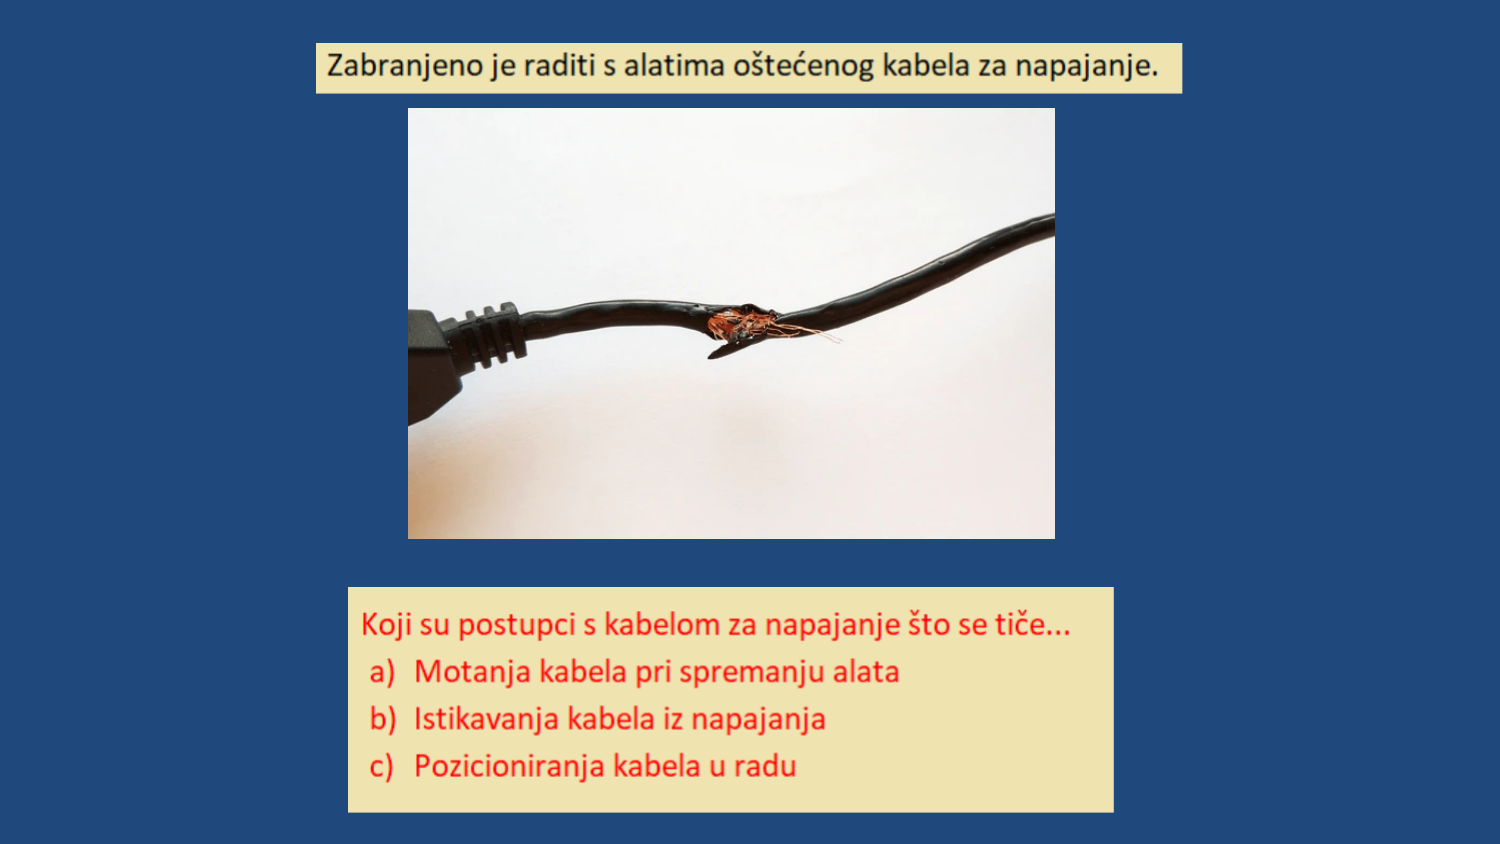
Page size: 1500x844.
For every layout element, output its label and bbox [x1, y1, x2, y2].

picture [316, 43, 1184, 95]
picture [408, 108, 1055, 539]
picture [348, 587, 1115, 814]
